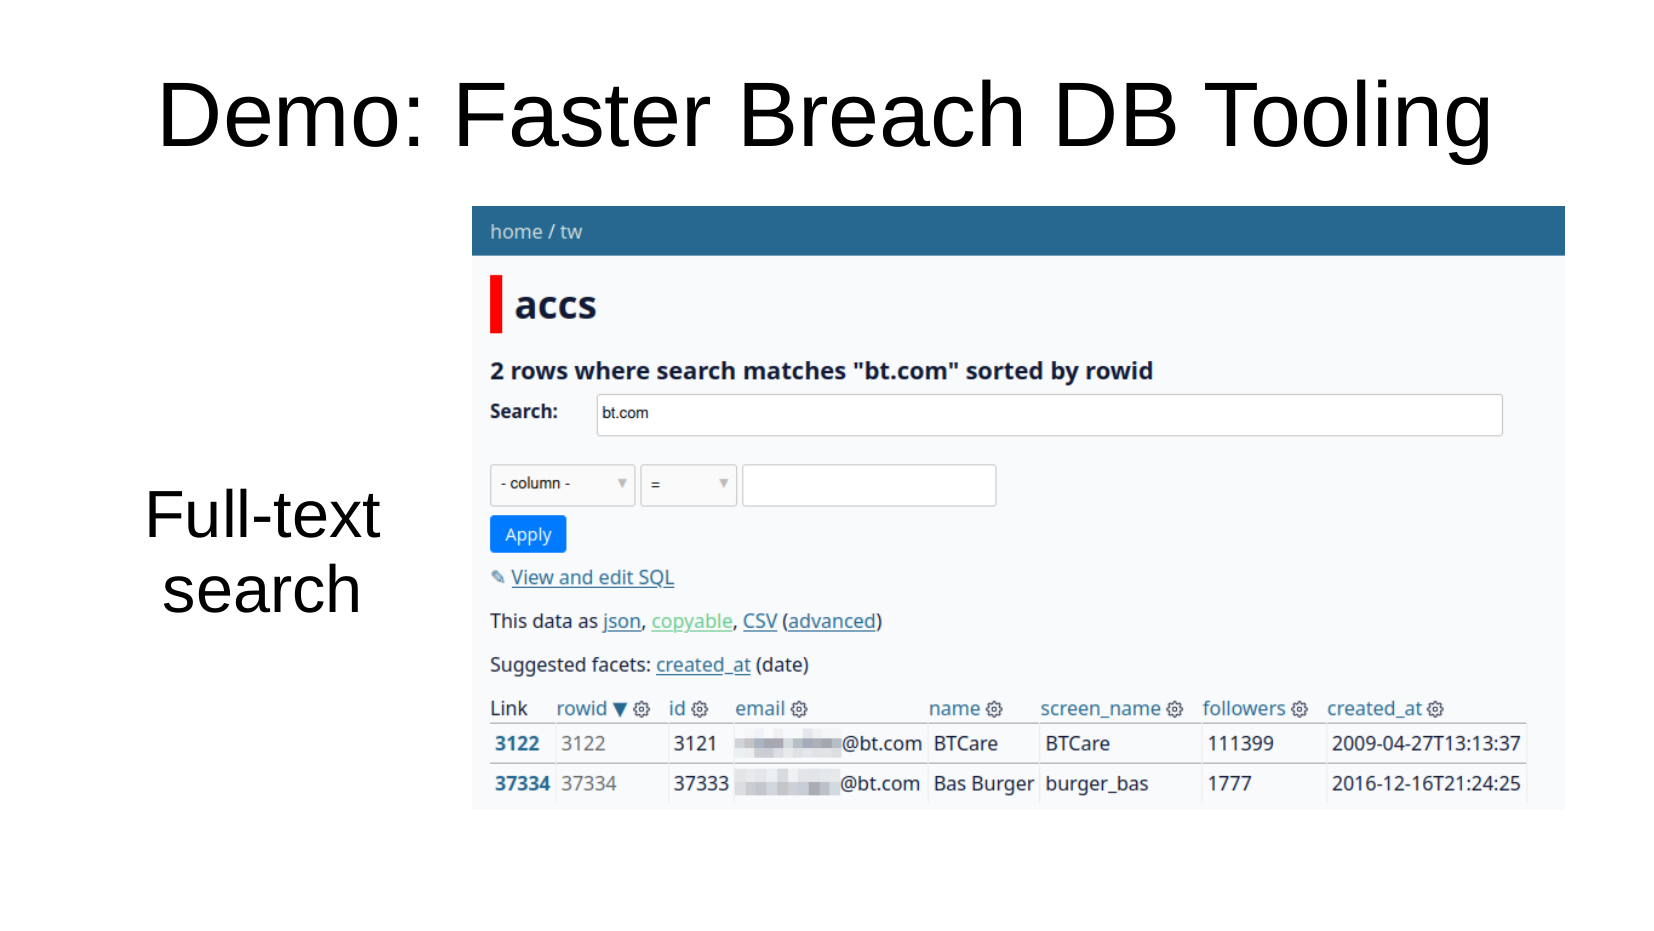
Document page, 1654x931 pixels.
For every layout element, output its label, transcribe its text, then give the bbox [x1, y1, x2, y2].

title Demo: Faster Breach DB Tooling [82, 37, 1571, 193]
subtitle Full-text search [82, 217, 443, 886]
picture [472, 206, 1565, 810]
